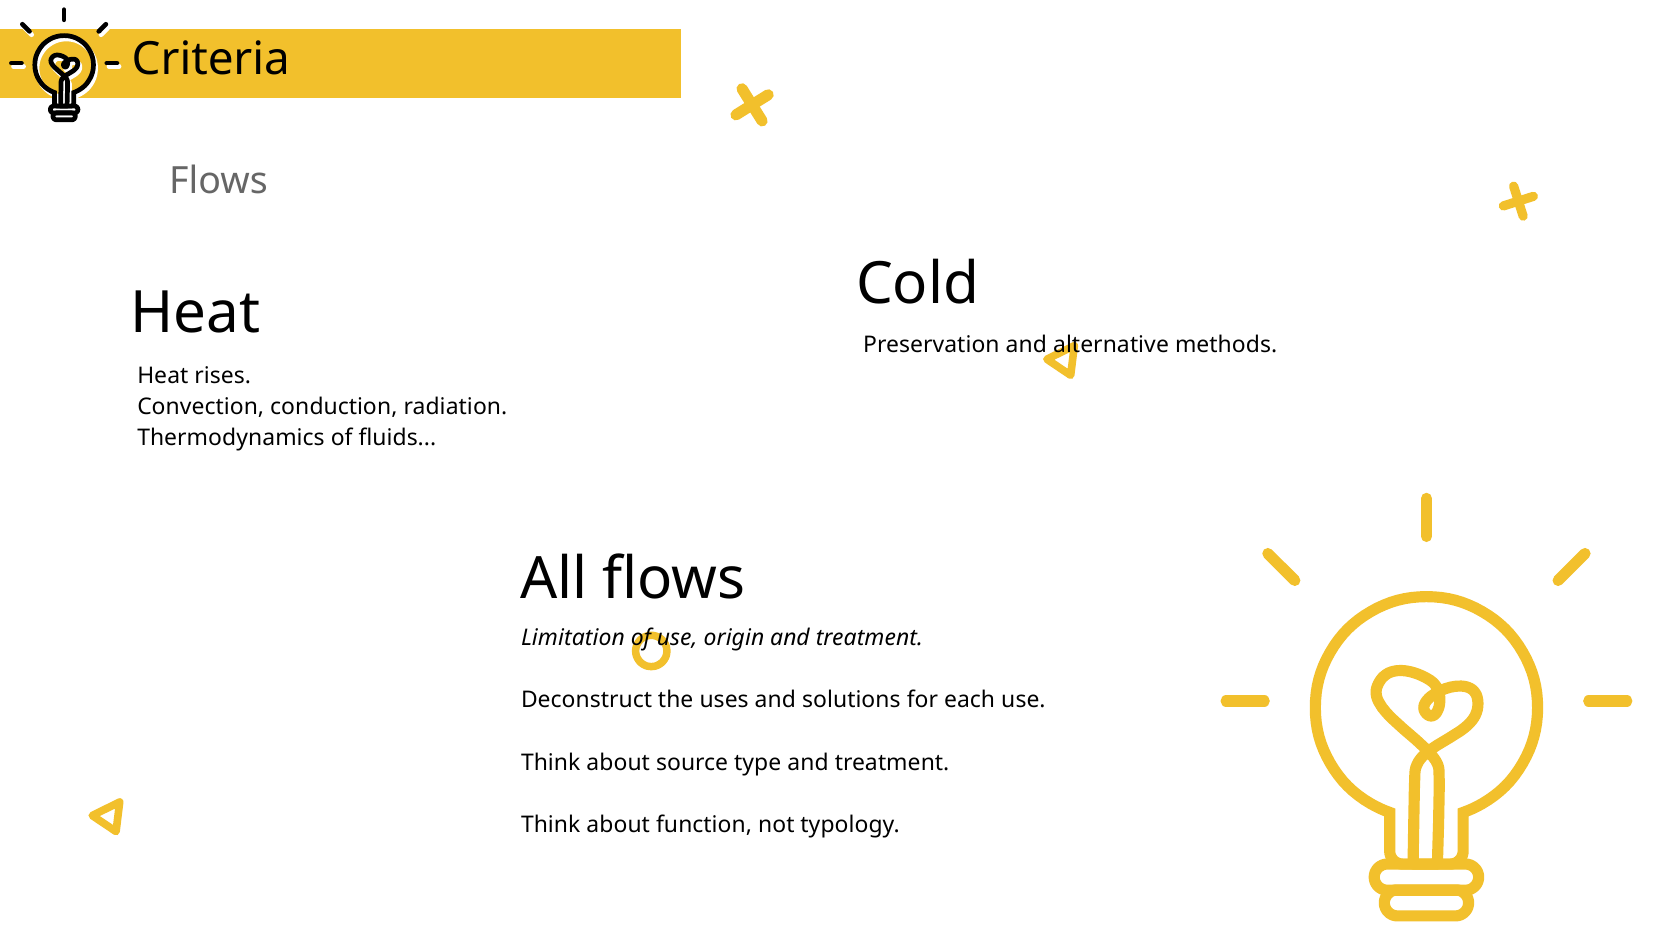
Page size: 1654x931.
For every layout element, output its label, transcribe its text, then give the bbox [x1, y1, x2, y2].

text_box Limitation of use, origin and treatment. Deconstruct the uses and solutions for each use. Think about source type and treatment. Think about function, not typology. [521, 616, 1329, 845]
text_box Heat rises. Convection, conduction, radiation. Thermodynamics of fluids... [137, 338, 586, 473]
title Heat [130, 265, 768, 355]
title Flows [169, 152, 1004, 207]
text_box Preservation and alternative methods. [863, 303, 1312, 384]
title All flows [520, 496, 916, 656]
title Cold [856, 236, 1494, 325]
title Criteria [131, 16, 578, 97]
